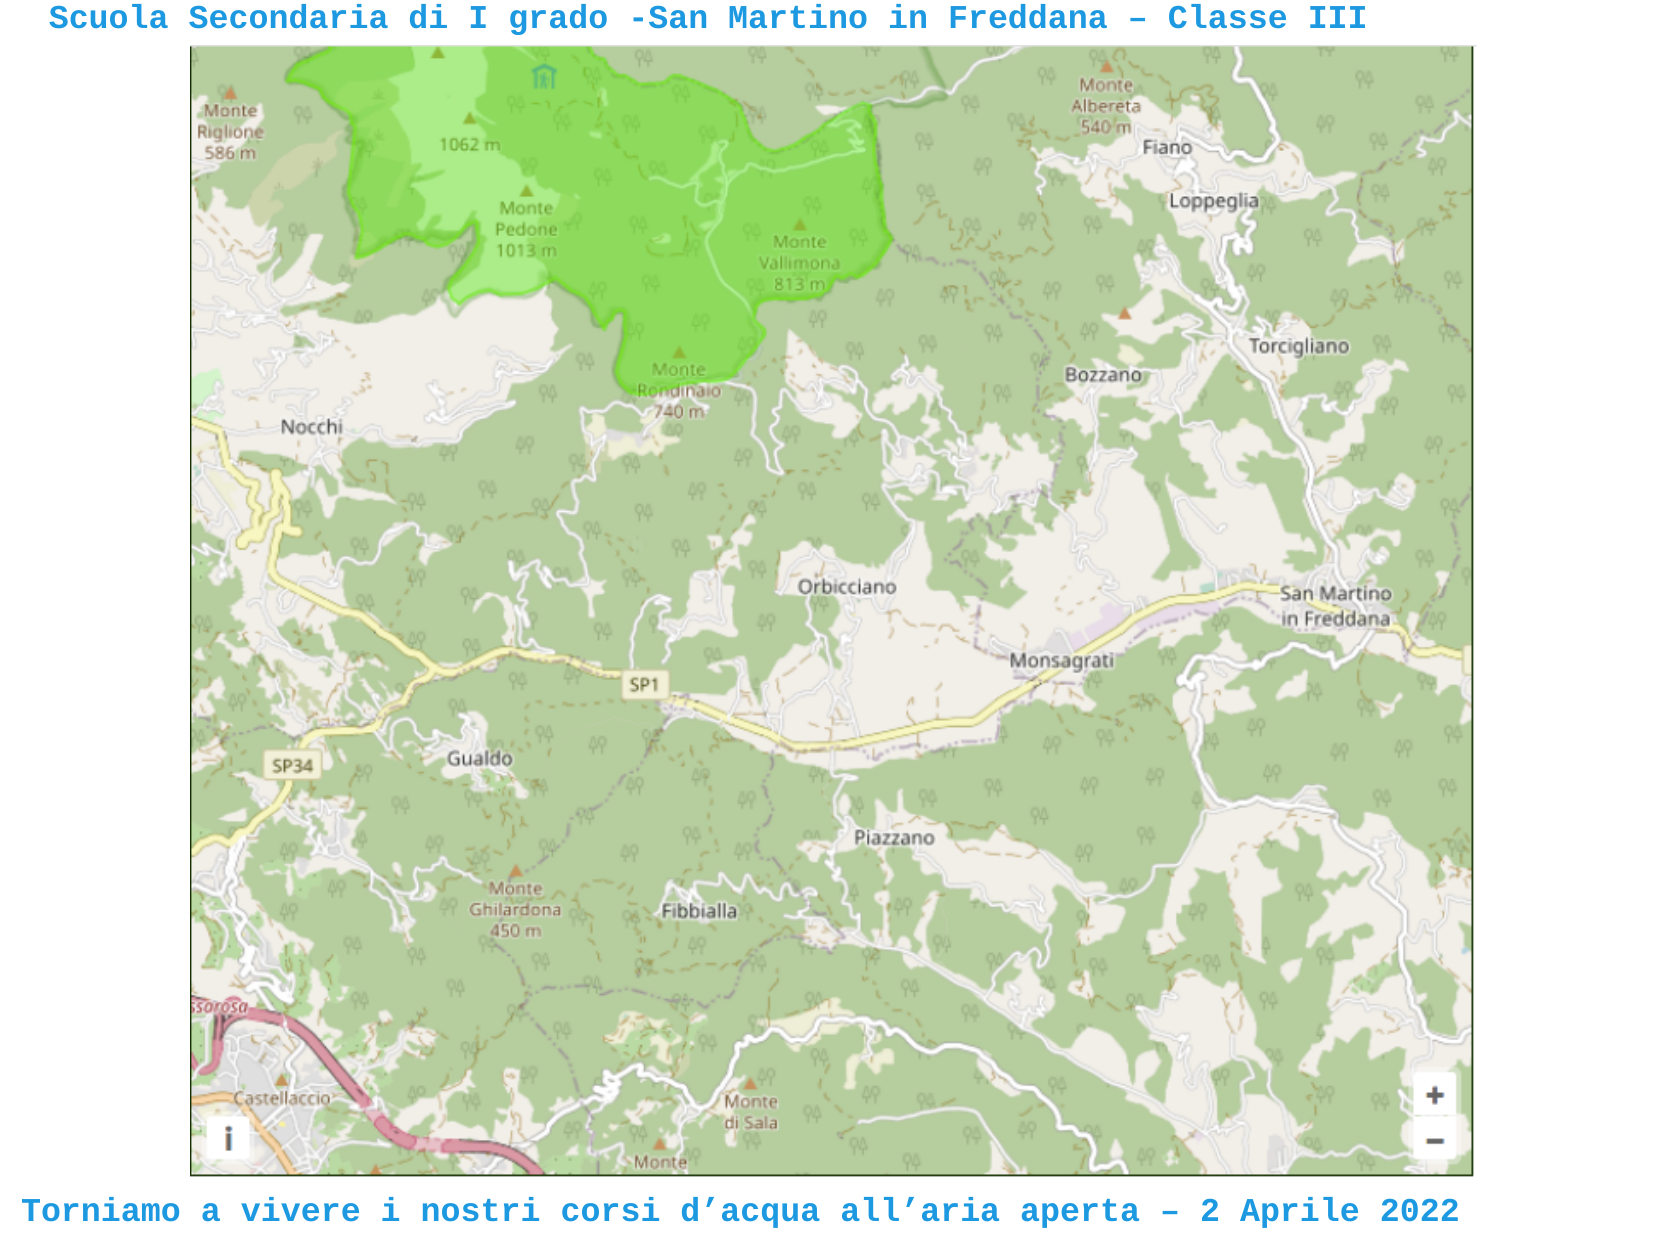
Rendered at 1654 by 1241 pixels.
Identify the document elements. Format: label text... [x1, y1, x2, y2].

picture [190, 45, 1477, 1179]
text_box Torniamo a vivere i nostri corsi d’acqua all’aria aperta – 2 Aprile 2022 [5, 1179, 1477, 1241]
text_box Scuola Secondaria di I grado -San Martino in Freddana – Classe III [5, 3, 1412, 37]
